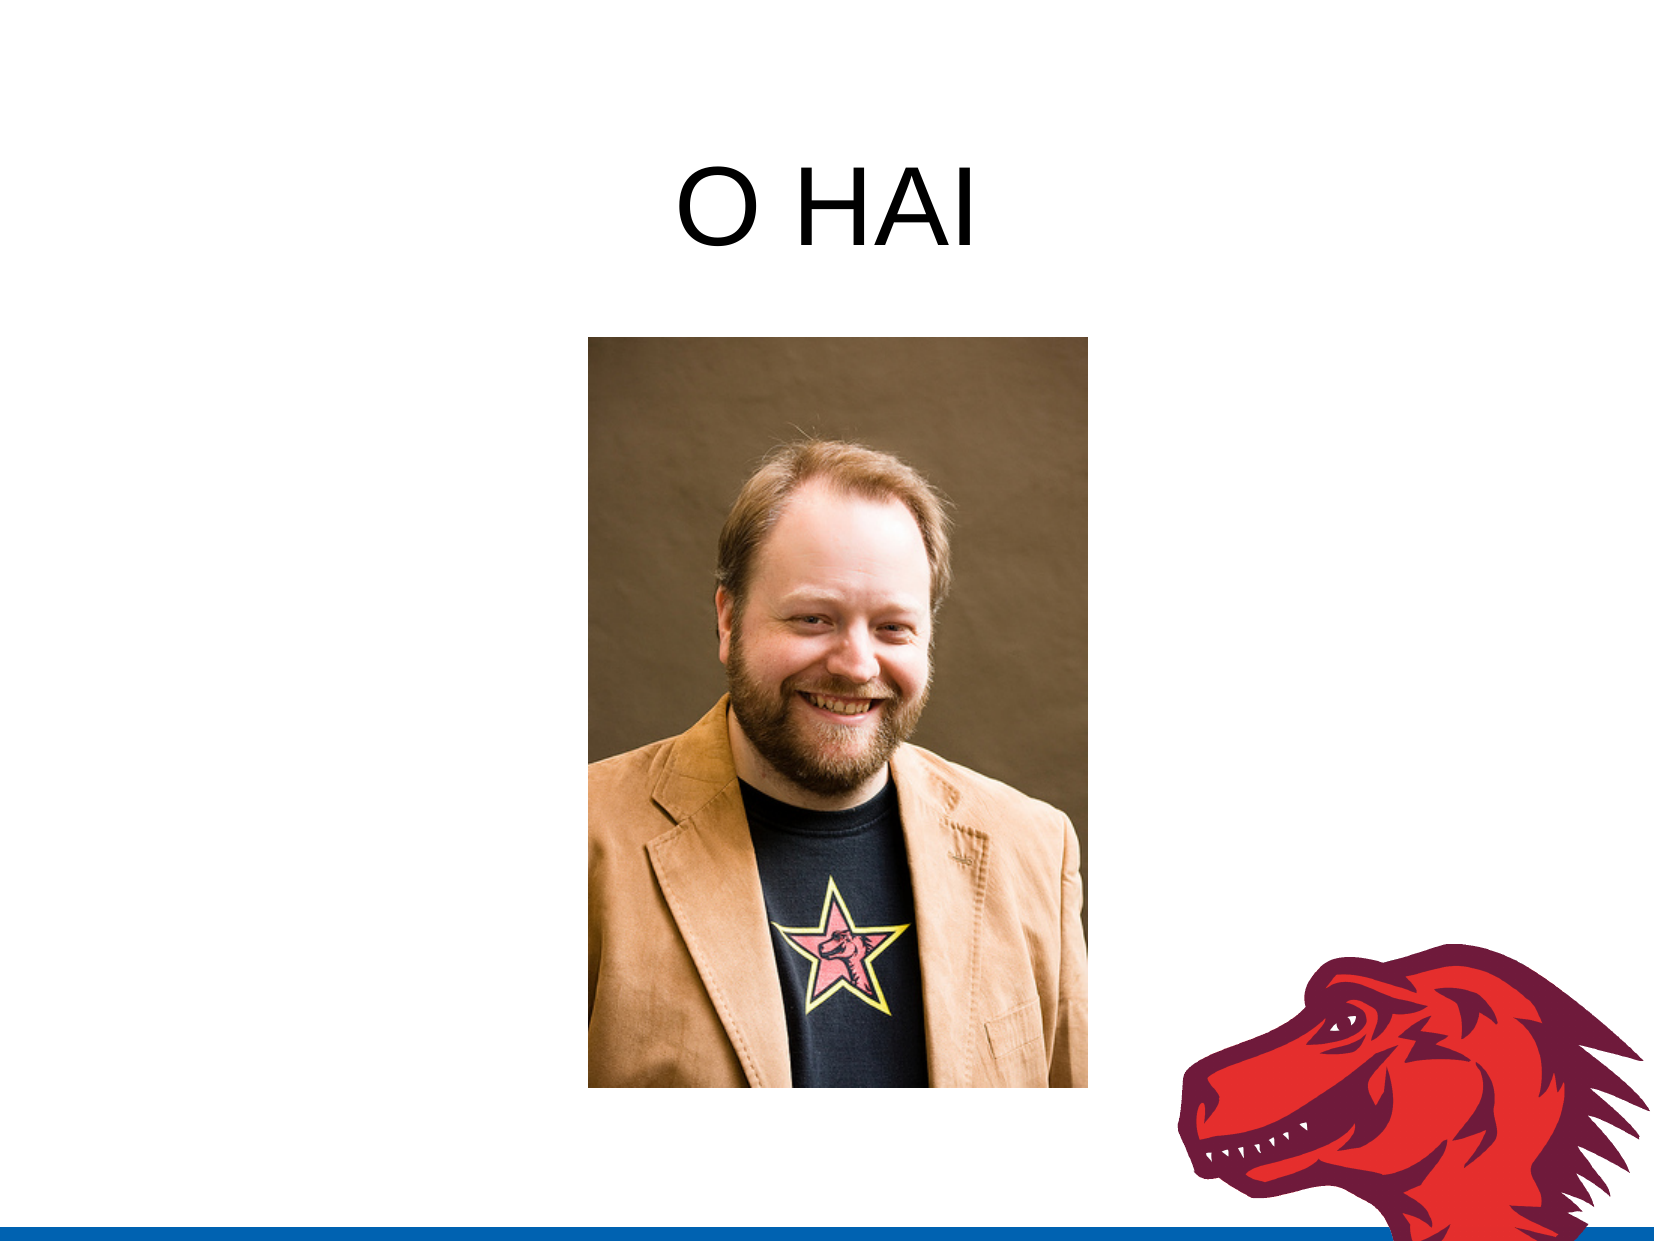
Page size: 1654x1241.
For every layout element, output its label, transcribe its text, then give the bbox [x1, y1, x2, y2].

picture [588, 337, 1088, 1088]
title O HAI [121, 102, 1534, 310]
picture [1171, 944, 1654, 1241]
